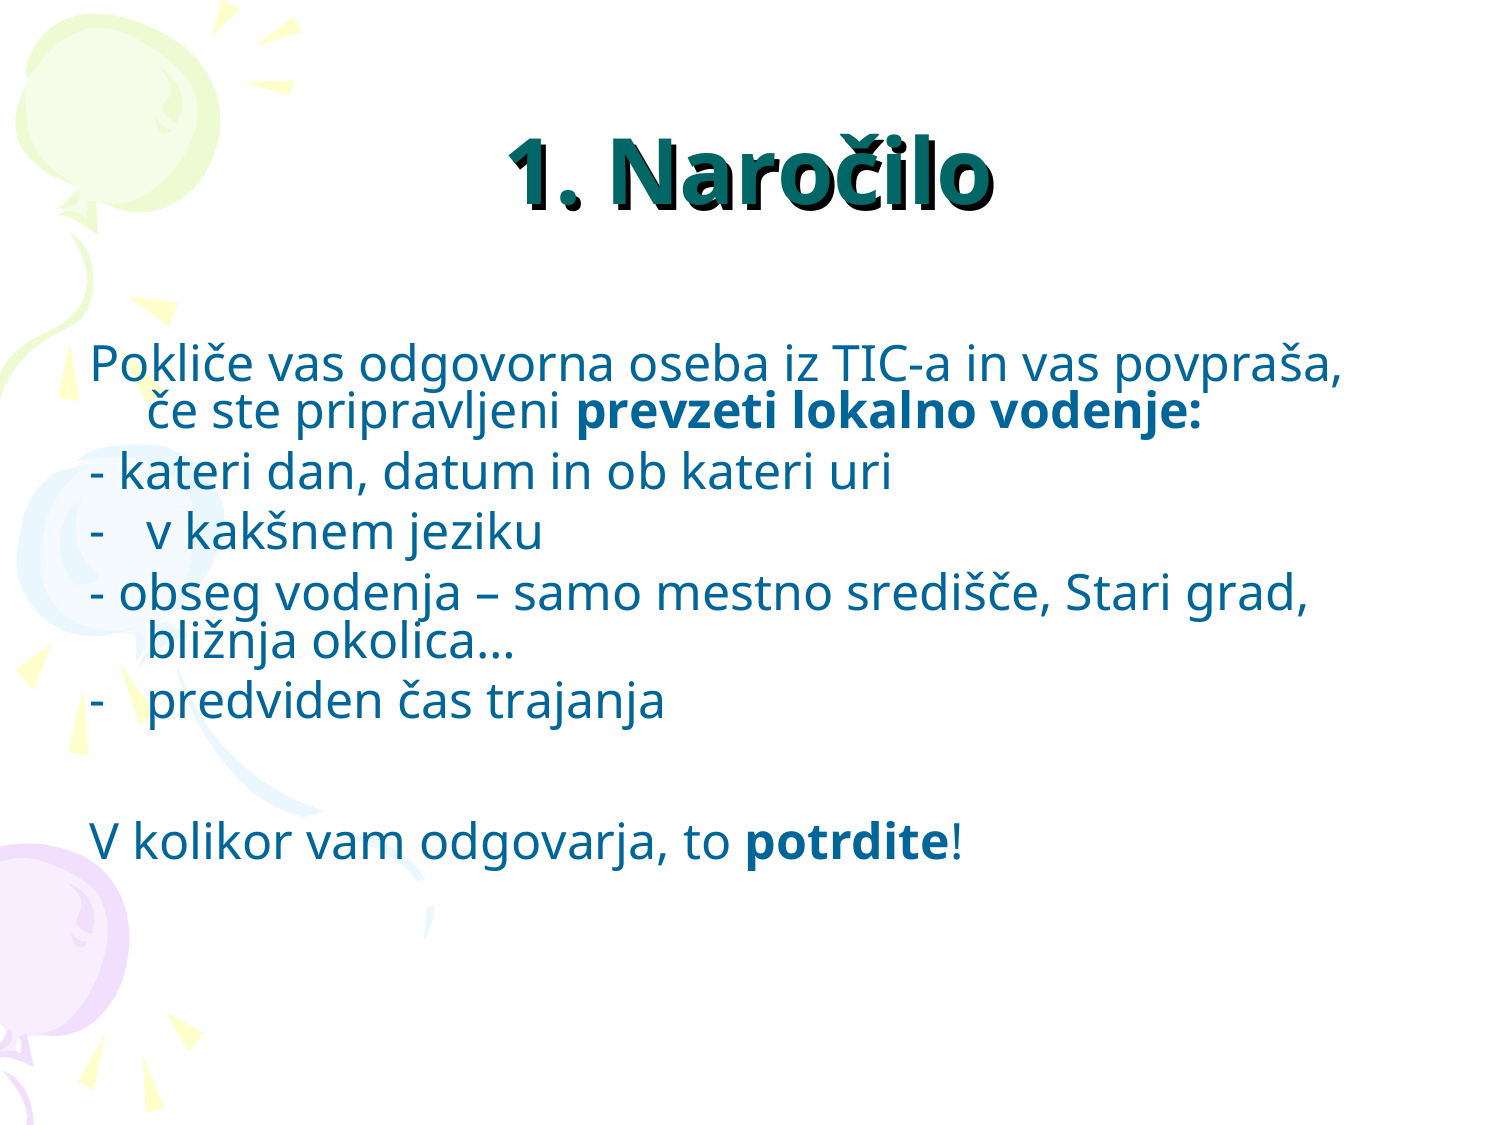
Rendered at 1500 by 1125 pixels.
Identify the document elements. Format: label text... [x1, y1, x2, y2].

list Pokliče vas odgovorna oseba iz TIC-a in vas povpraša, če ste pripravljeni prevzeti lokalno vodenje: - kateri dan, datum in ob kateri uri v kakšnem jeziku - obseg vodenja – samo mestno središče, Stari grad, bližnja okolica… predviden čas trajanja V kolikor vam odgovarja, to potrdite! [75, 262, 1426, 994]
title 1. Naročilo [72, 16, 1426, 233]
